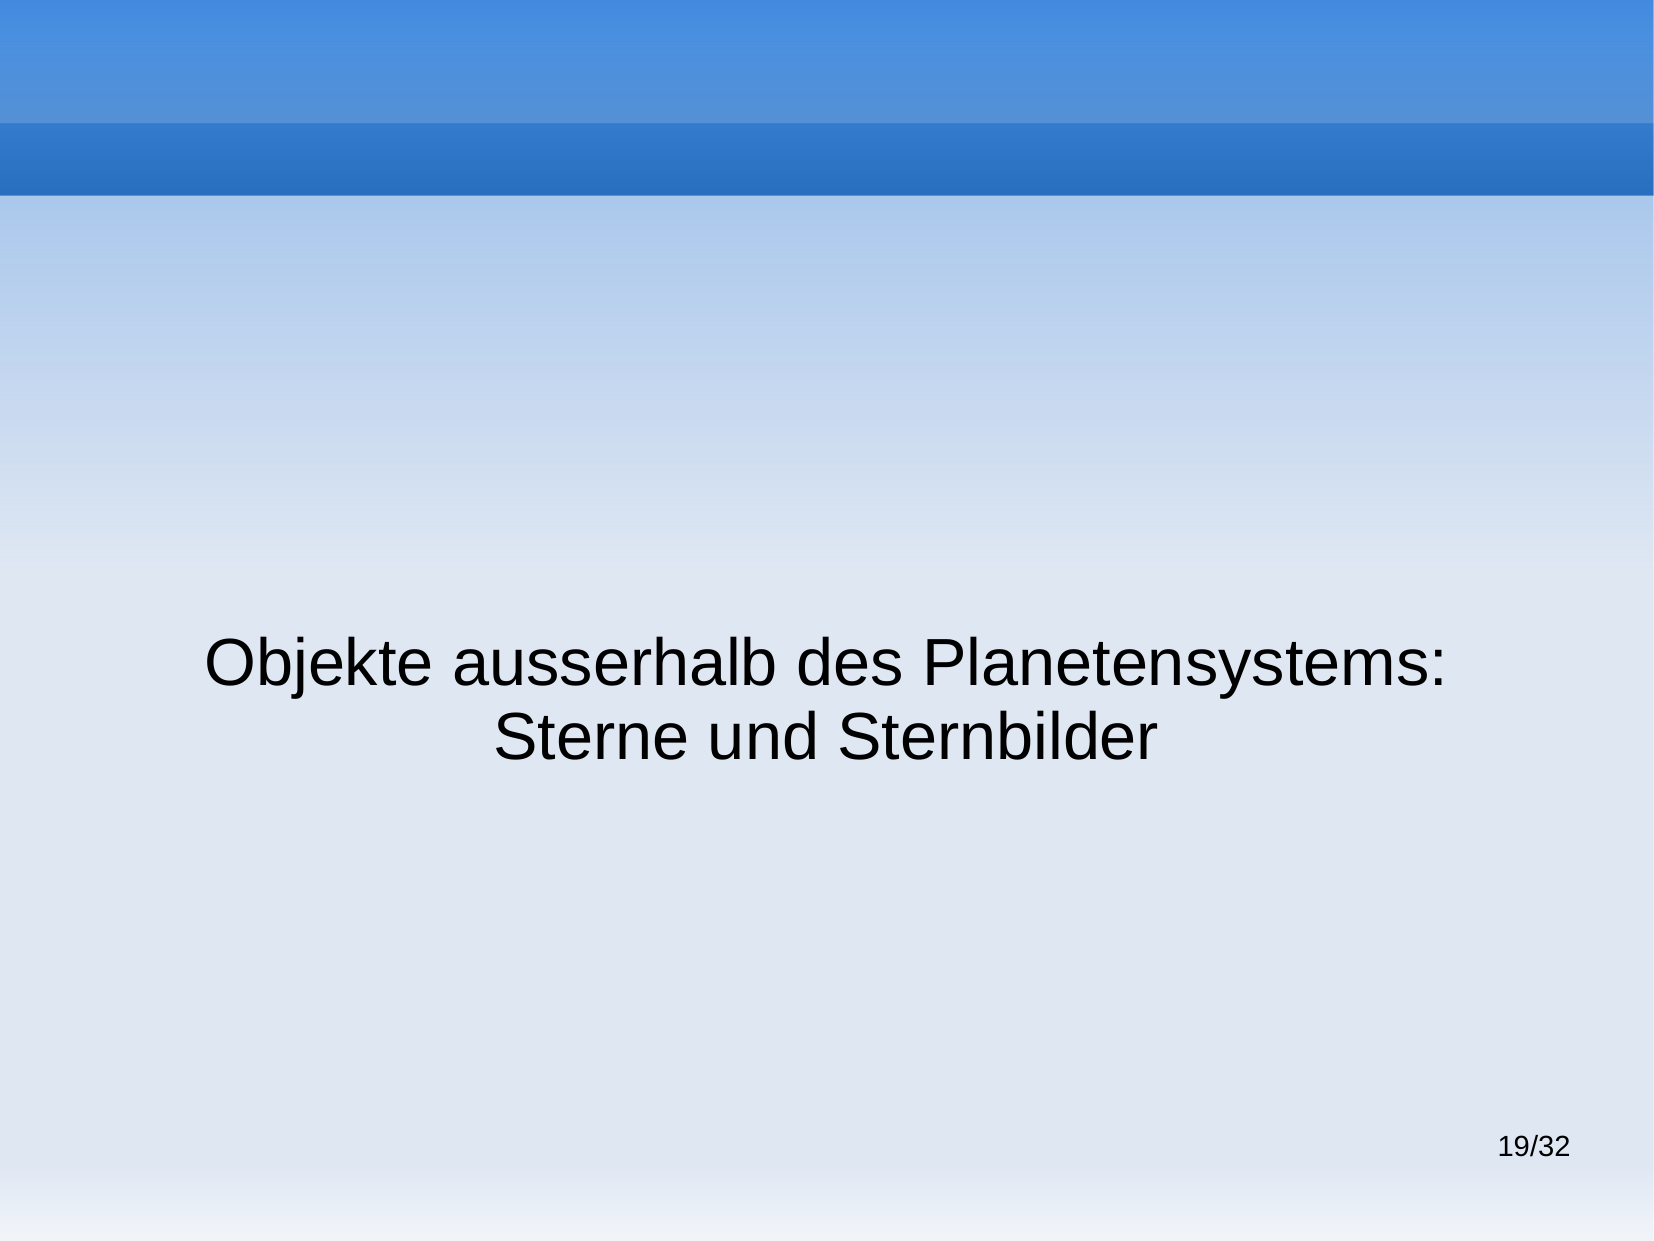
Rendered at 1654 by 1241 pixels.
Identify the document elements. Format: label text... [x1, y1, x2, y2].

subtitle Objekte ausserhalb des Planetensystems: Sterne und Sternbilder [82, 297, 1571, 1102]
title [76, 0, 1565, 208]
picture [0, 0, 1654, 1241]
